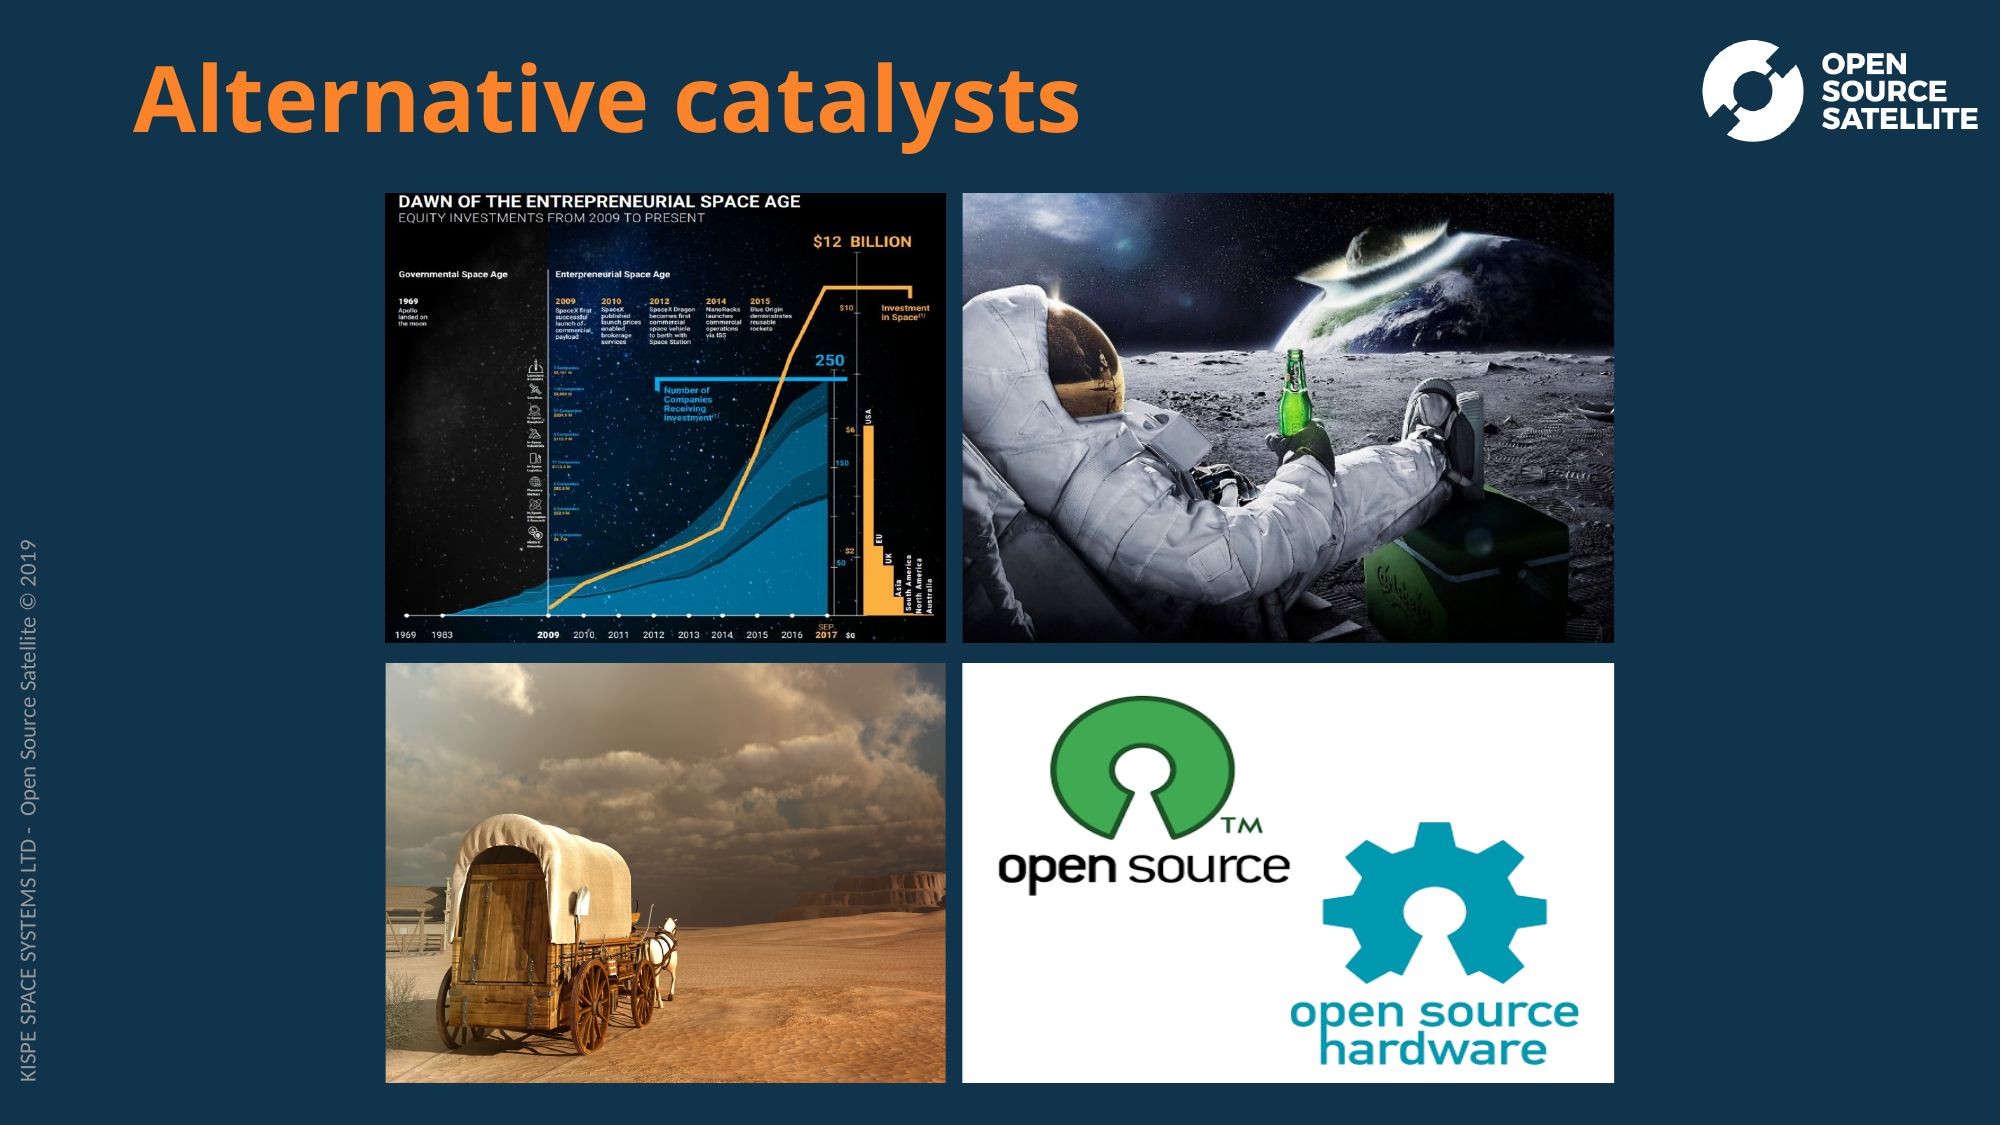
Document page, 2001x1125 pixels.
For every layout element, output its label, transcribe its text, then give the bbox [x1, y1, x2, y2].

picture [385, 193, 946, 643]
picture [982, 663, 1579, 1065]
text_box [962, 663, 1615, 1083]
text_box Alternative catalysts [0, 1, 2000, 204]
picture [385, 663, 946, 1083]
picture [962, 193, 1615, 643]
